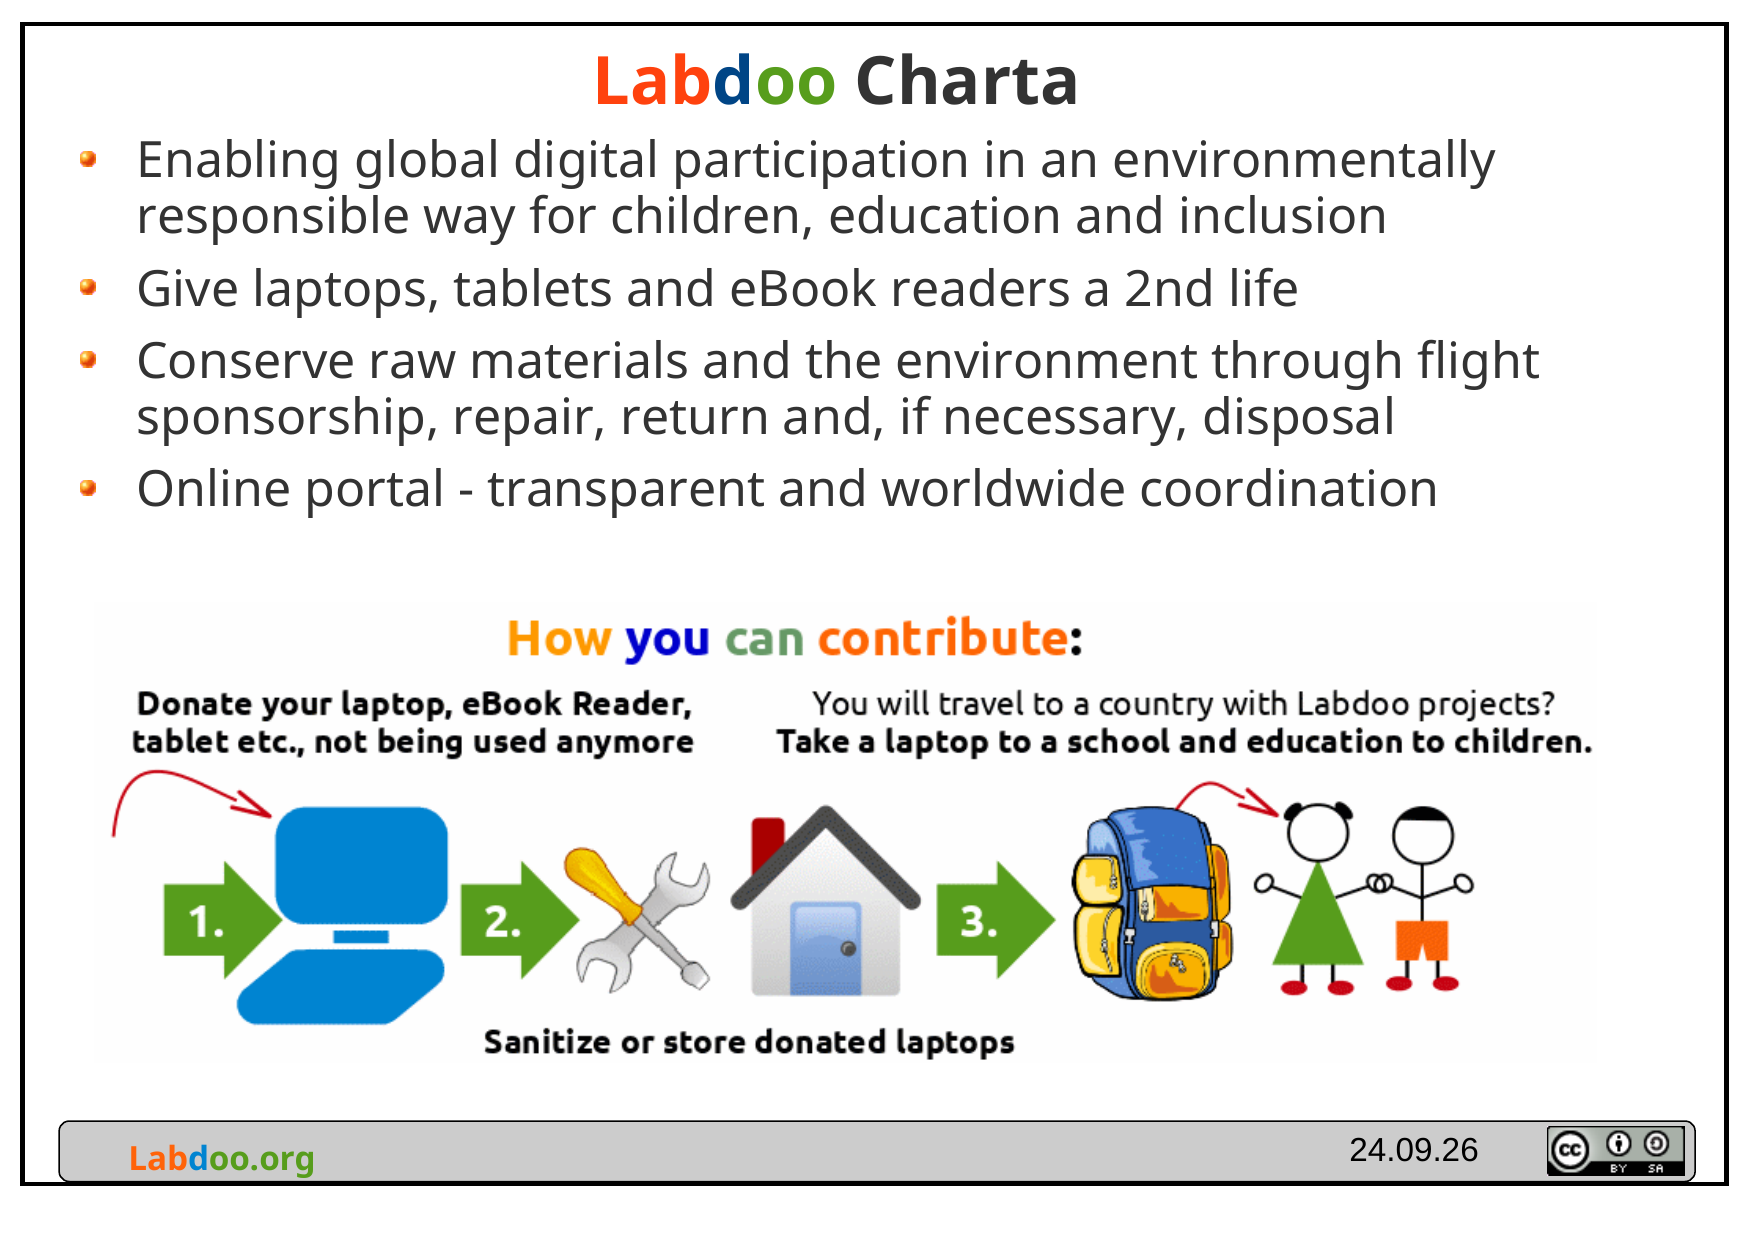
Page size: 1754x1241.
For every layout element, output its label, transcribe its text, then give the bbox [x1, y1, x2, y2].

picture [1547, 1126, 1685, 1176]
text_box Labdoo.org [113, 1115, 1191, 1194]
picture [94, 602, 1597, 1063]
title Labdoo Charta [492, 10, 1182, 119]
list Enabling global digital participation in an environmentally responsible way for children, education and inclusion Give laptops, tablets and eBook readers a 2nd life Conserve raw materials and the environment through flight sponsorship, repair, return and, if necessary, disposal Online portal - transparent and worldwide coordination [80, 129, 1713, 703]
